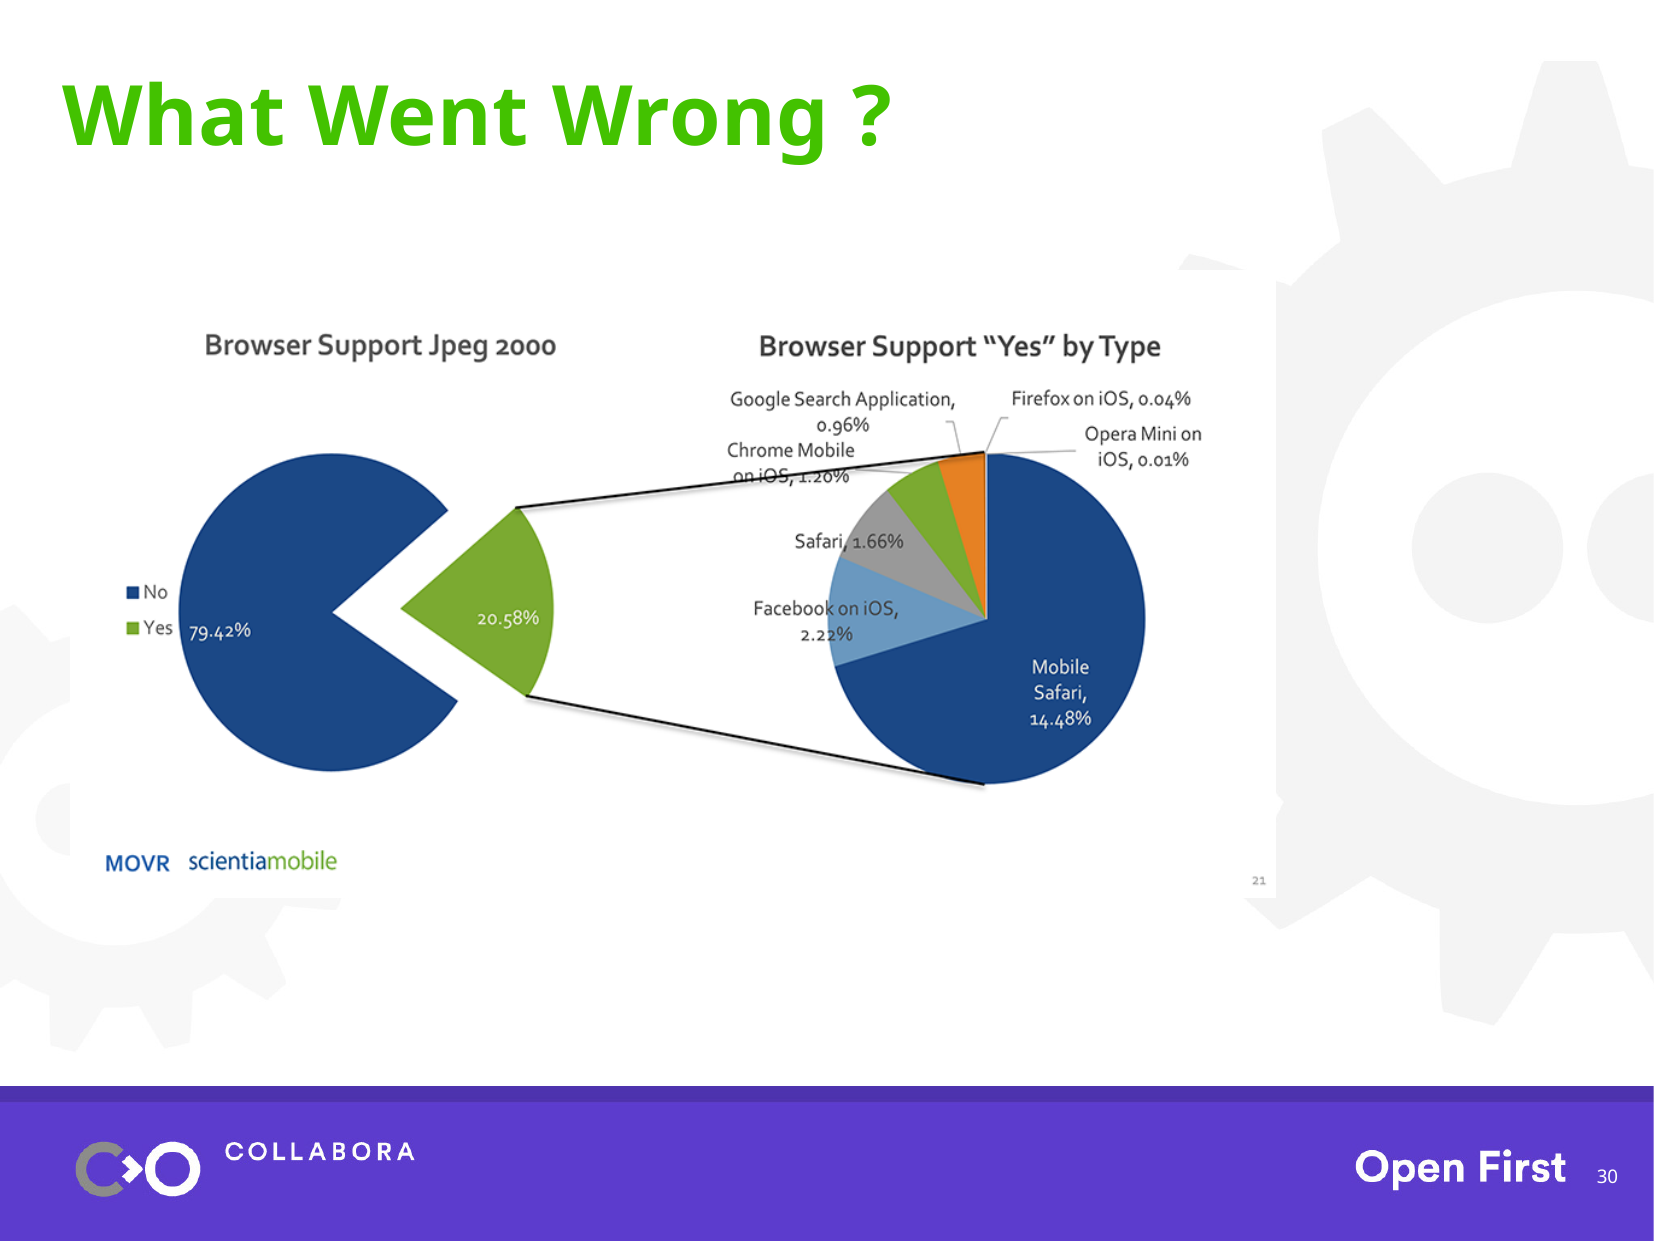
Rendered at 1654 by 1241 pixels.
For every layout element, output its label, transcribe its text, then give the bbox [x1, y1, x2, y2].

picture [0, 0, 1654, 1241]
title What Went Wrong ? [62, 62, 1638, 138]
